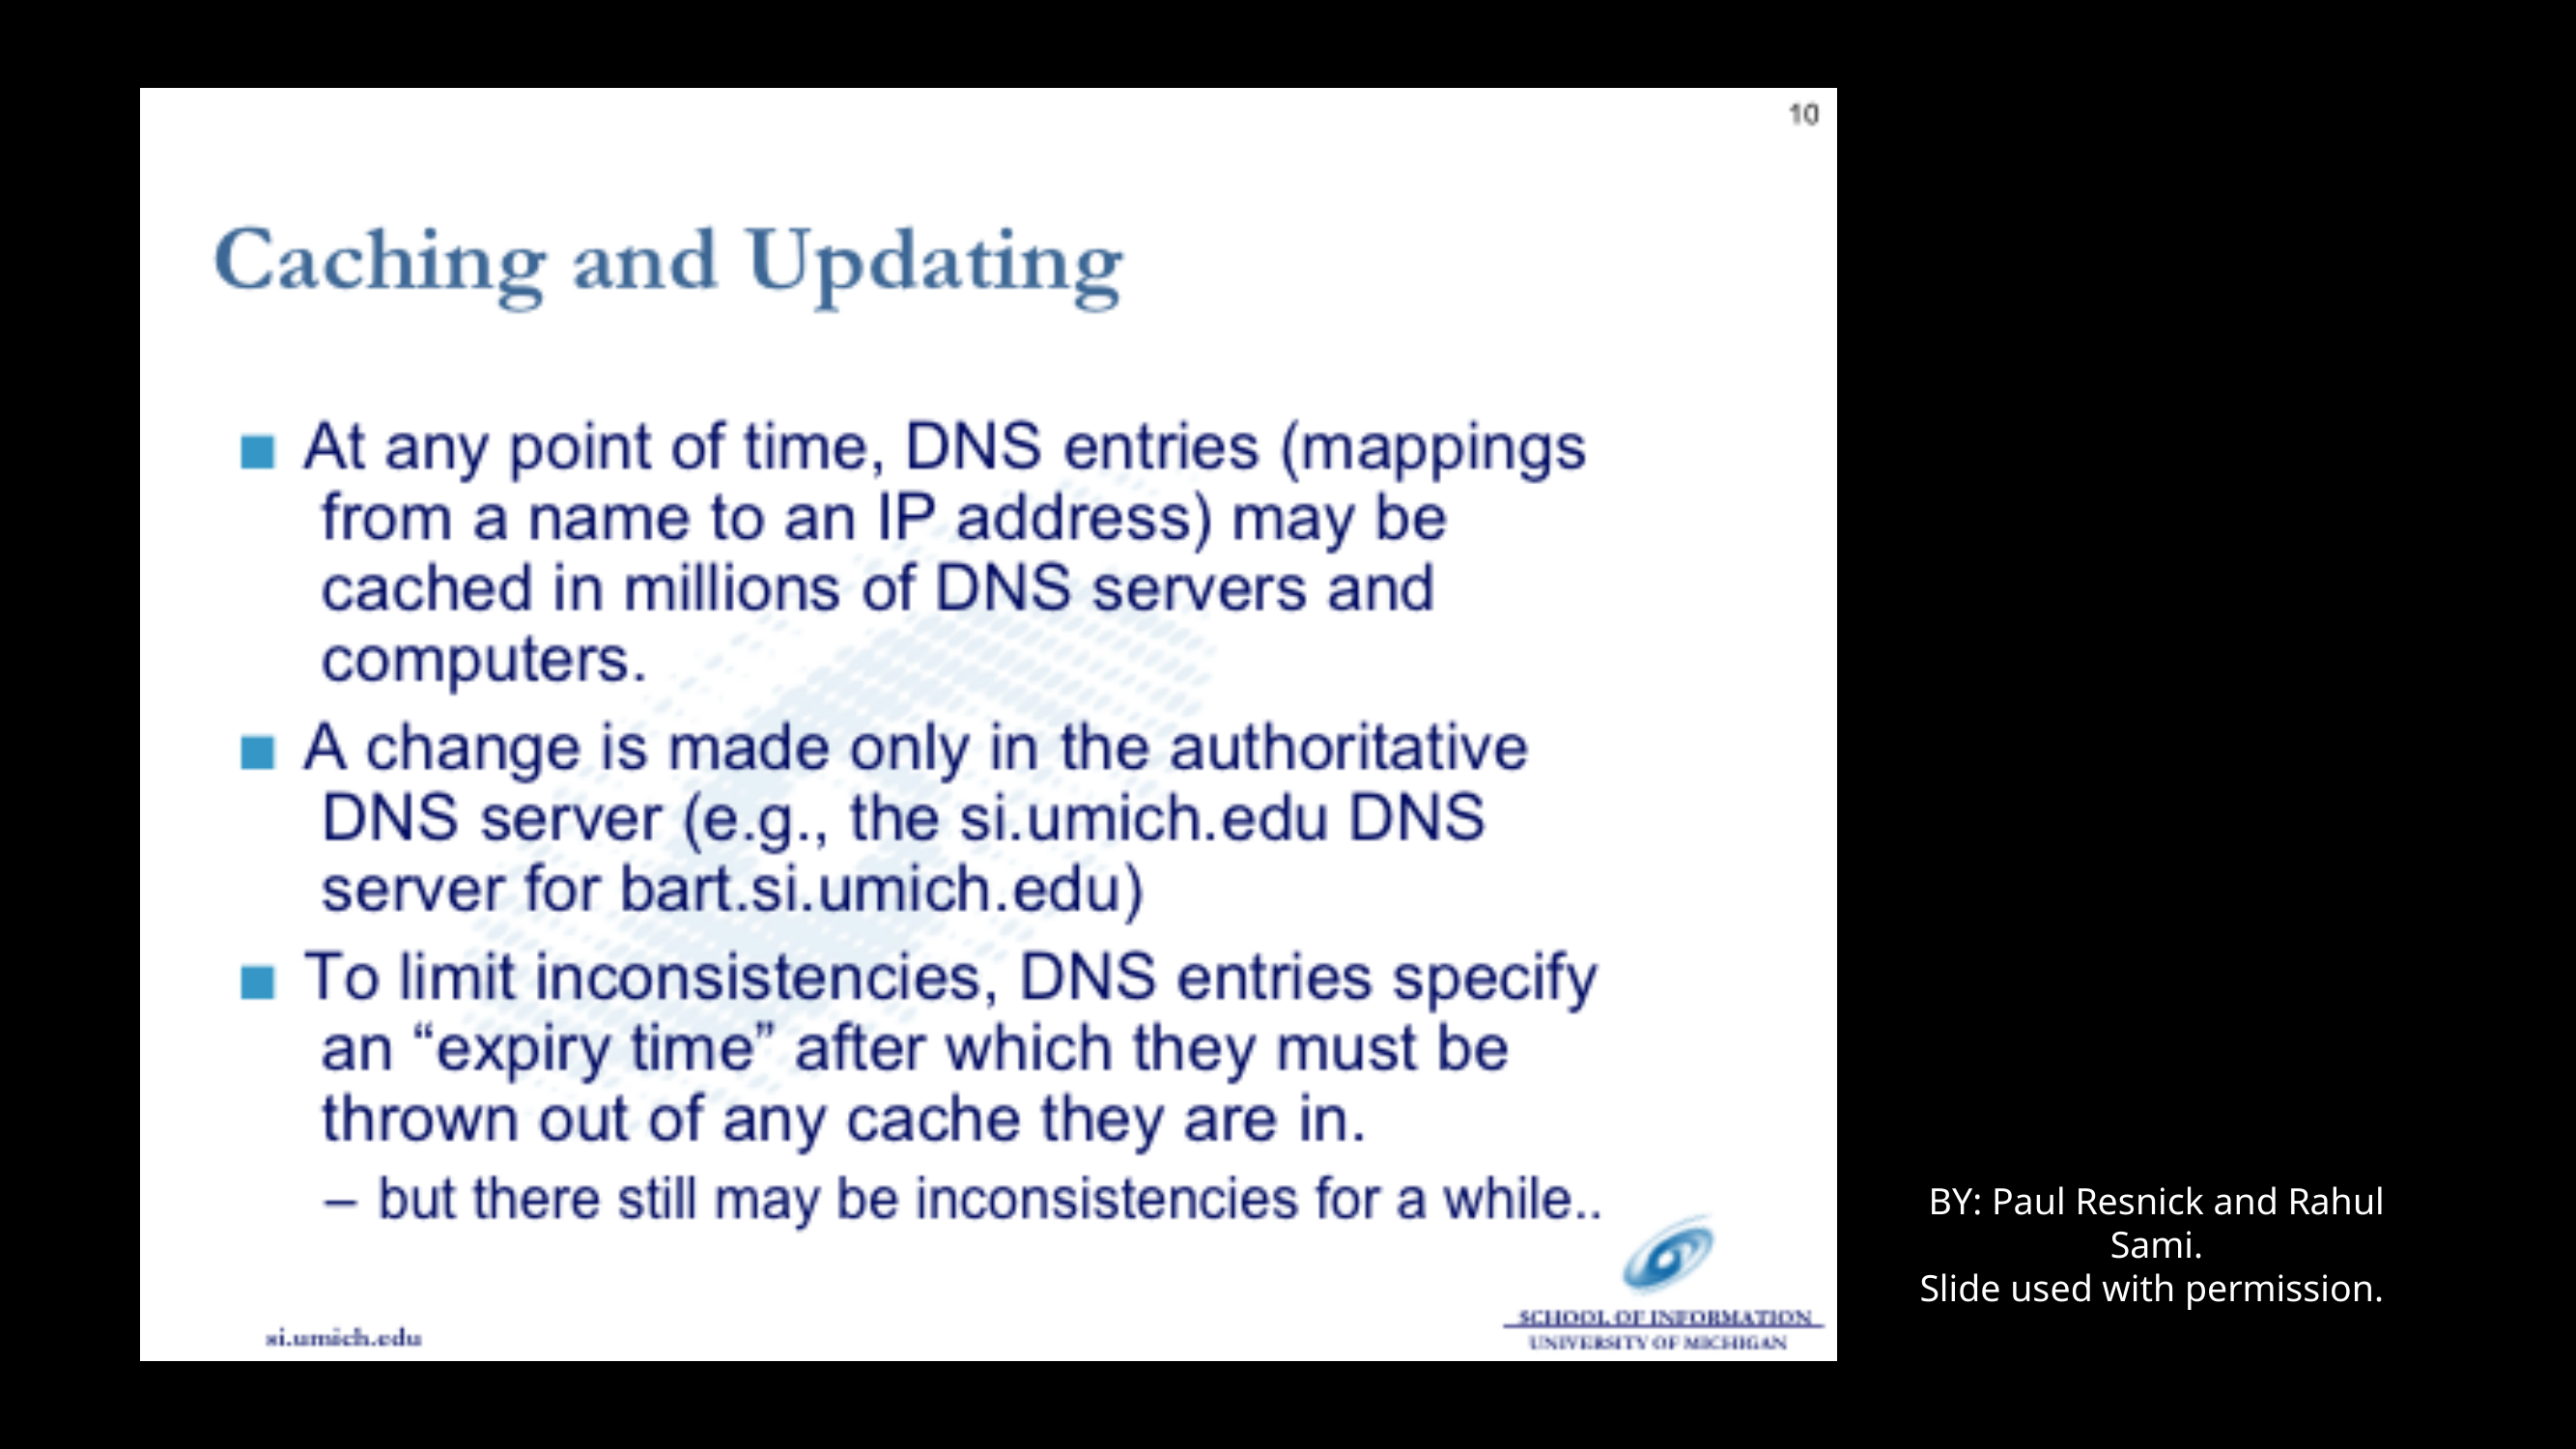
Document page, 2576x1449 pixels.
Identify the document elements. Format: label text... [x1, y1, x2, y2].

picture [140, 88, 1837, 1361]
text_box BY: Paul Resnick and Rahul Sami. Slide used with permission. [1879, 1122, 2435, 1365]
